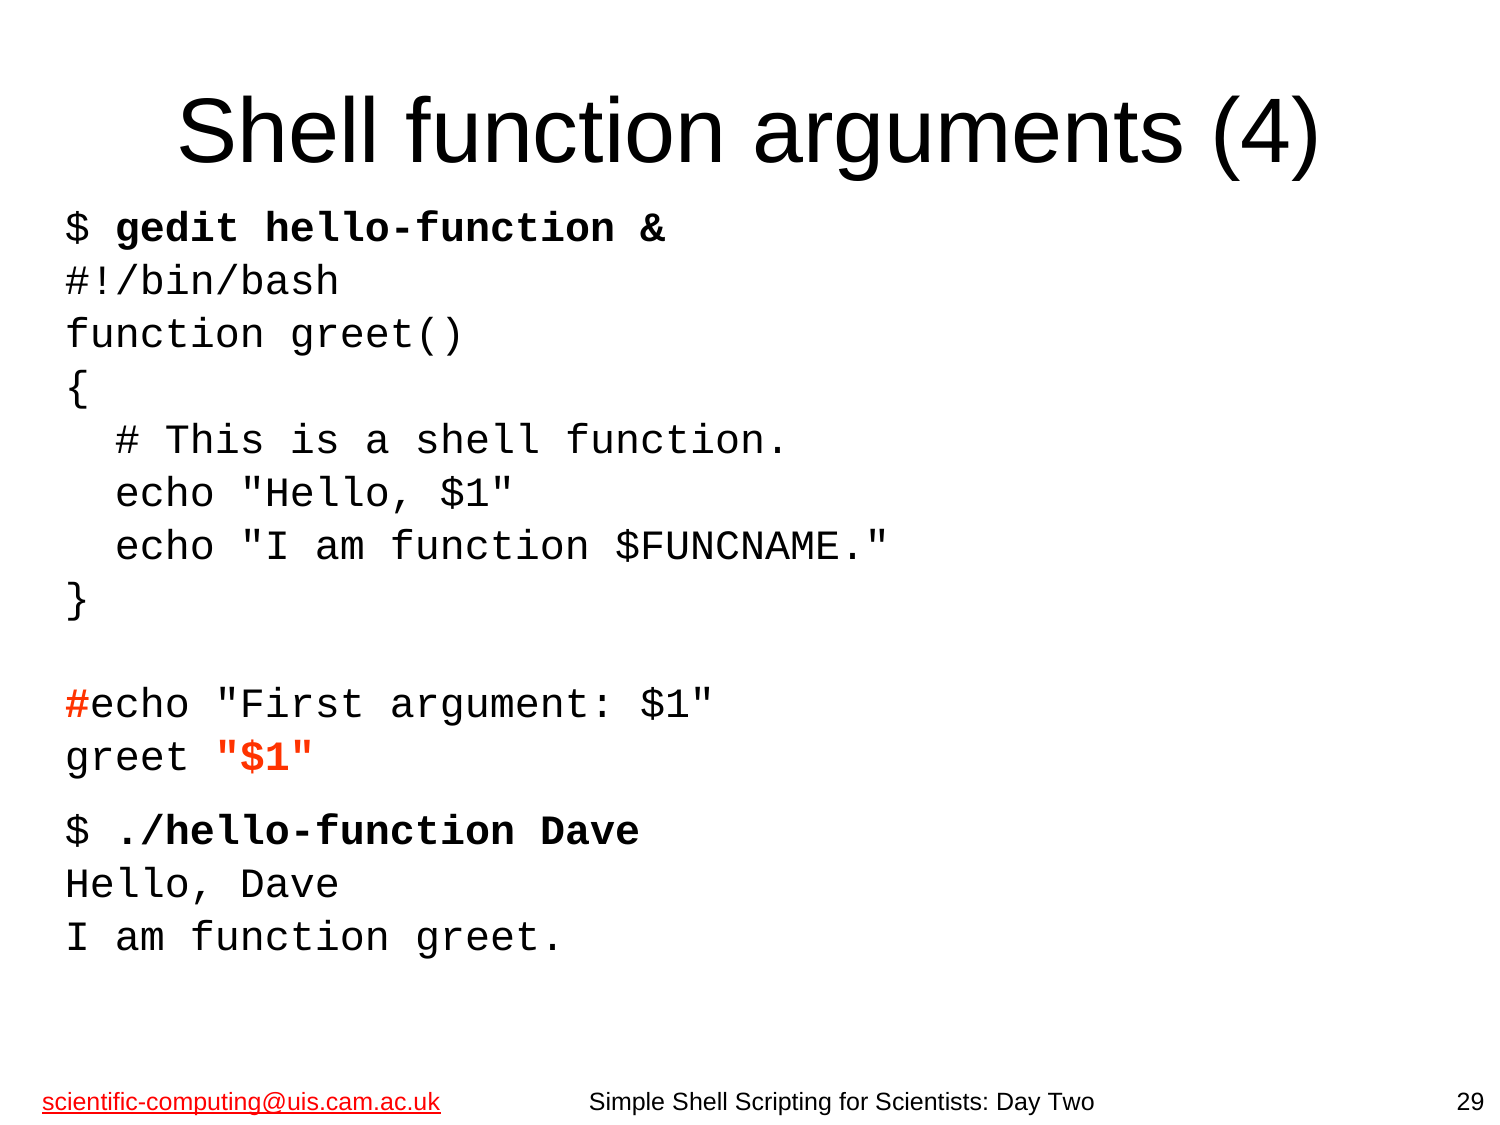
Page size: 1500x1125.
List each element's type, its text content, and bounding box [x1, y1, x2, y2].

list $ gedit hello-function & #!/bin/bash function greet() { # This is a shell function. echo "Hello, $1" echo "I am function $FUNCNAME." } #echo "First argument: $1" greet "$1" $ ./hello-function Dave Hello, Dave I am function greet. [50, 199, 1450, 1063]
title Shell function arguments (4) [99, 62, 1401, 199]
